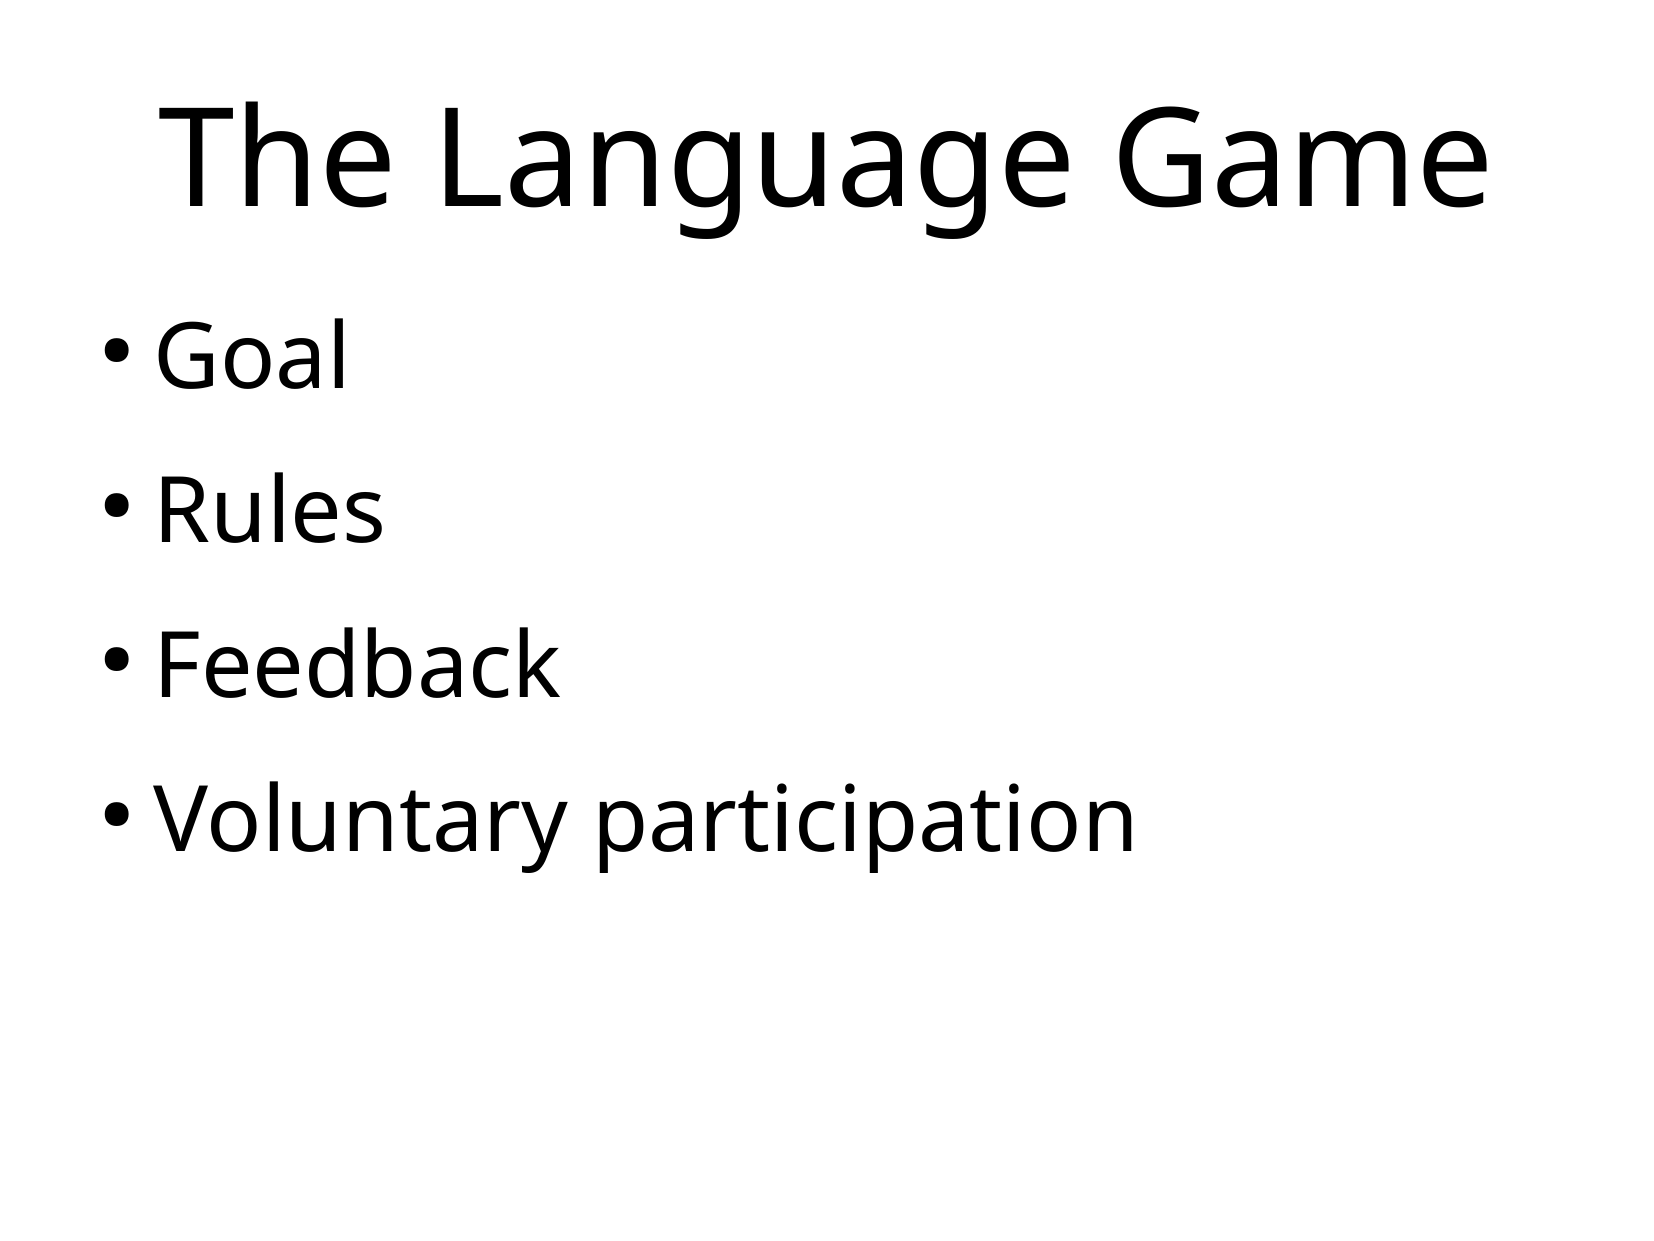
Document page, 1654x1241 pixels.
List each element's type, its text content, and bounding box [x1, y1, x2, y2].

title The Language Game [82, 49, 1571, 257]
list Goal Rules Feedback Voluntary participation [82, 290, 1571, 1109]
